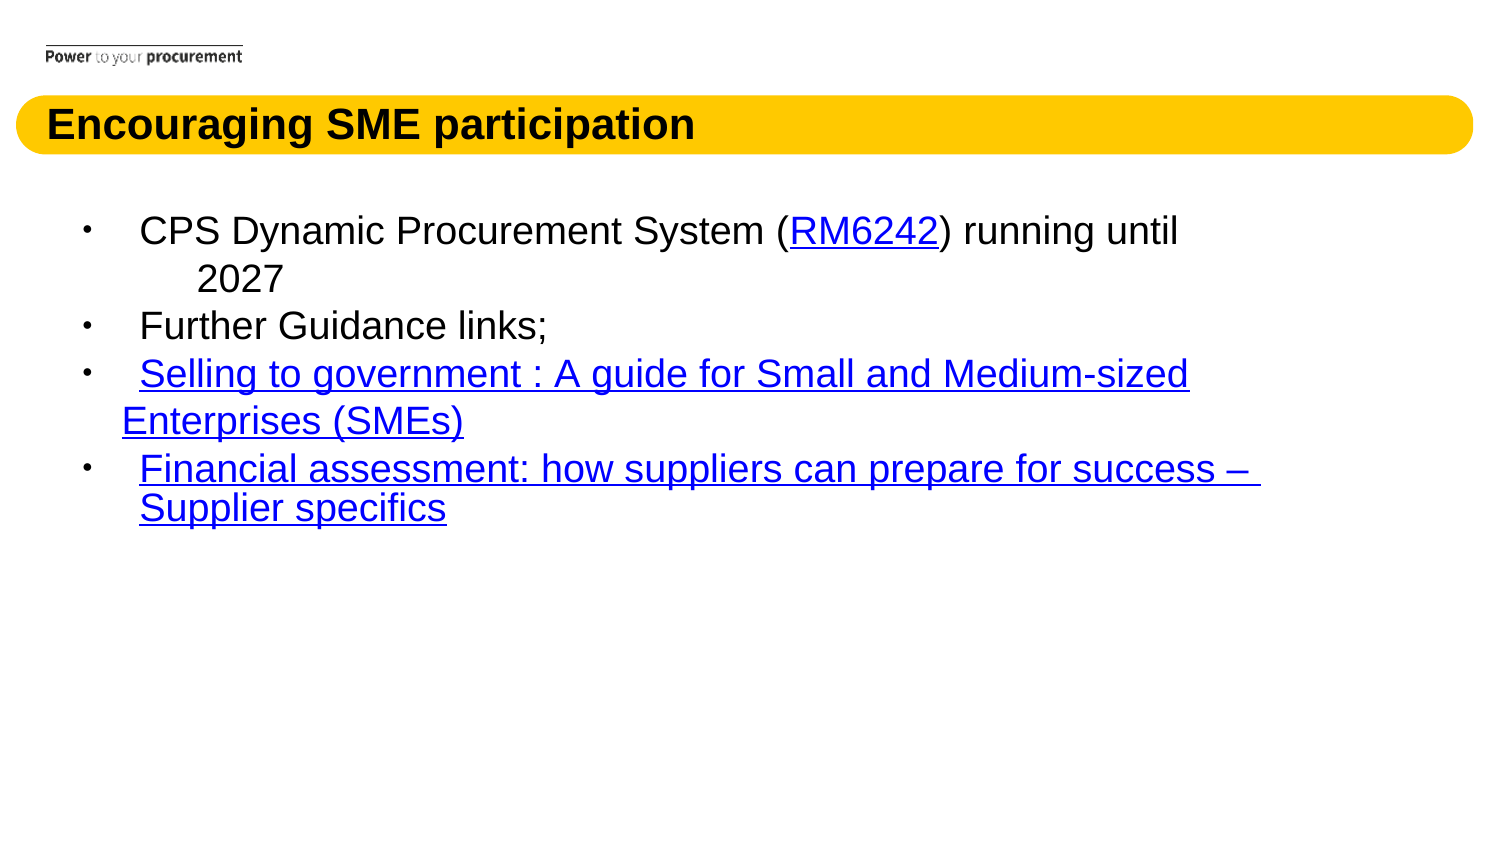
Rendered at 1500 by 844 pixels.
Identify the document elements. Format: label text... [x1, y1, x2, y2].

title Encouraging SME participation [46, 95, 1226, 200]
title CPS Dynamic Procurement System (RM6242) running until 2027 Further Guidance links; Selling to government : A guide for Small and Medium-sized Enterprises (SMEs) Financial assessment: how suppliers can prepare for success – Supplier specifics [46, 205, 1266, 774]
